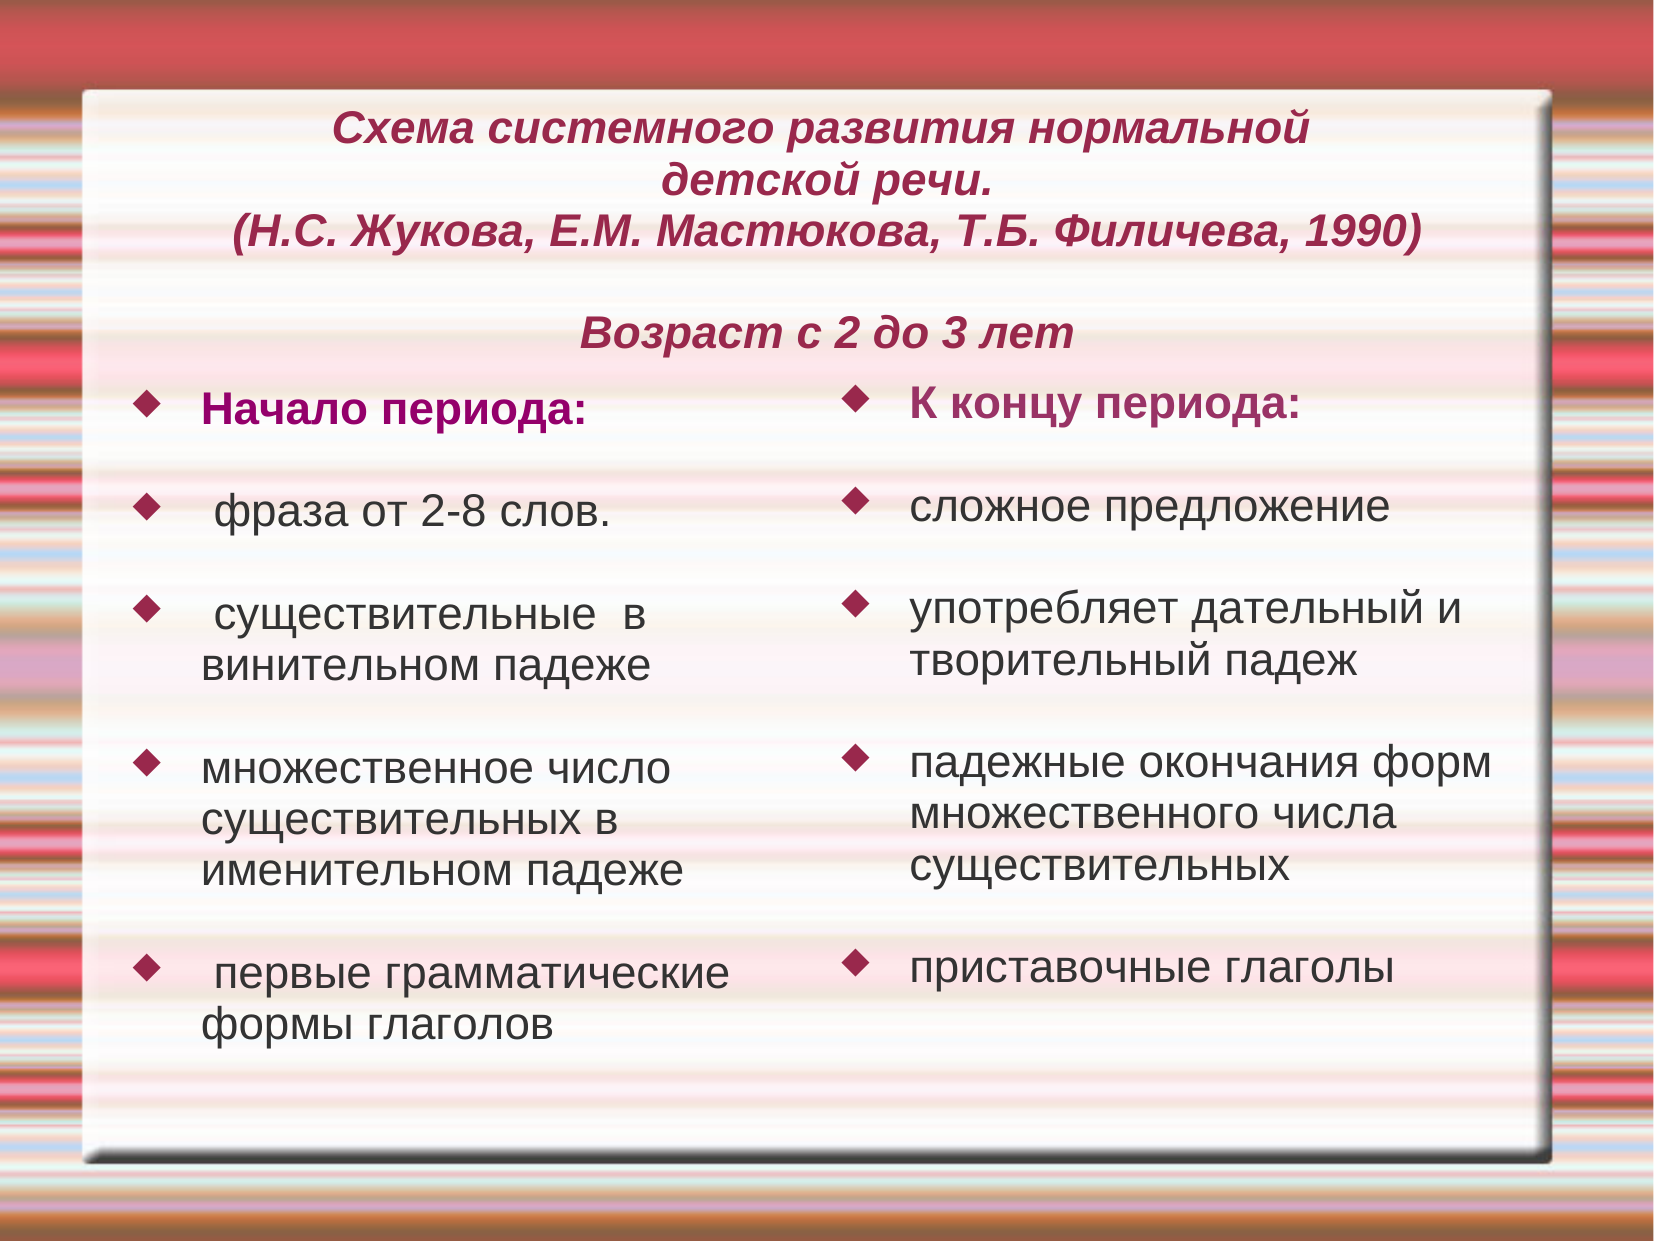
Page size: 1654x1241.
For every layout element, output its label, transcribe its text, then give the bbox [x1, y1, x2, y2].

picture [0, 0, 1654, 1241]
title Схема системного развития нормальной детской речи. (Н.С. Жукова, Е.М. Мастюкова, Т.Б. Филичева, 1990) Возраст с 2 до 3 лет [119, 99, 1536, 473]
list К концу периода: сложное предложение употребляет дательный и творительный падеж падежные окончания форм множественного числа существительных приставочные глаголы [826, 377, 1501, 1063]
list Начало периода: фраза от 2-8 слов. существительные в винительном падеже множественное число существительных в именительном падеже первые грамматические формы глаголов [118, 327, 798, 1066]
